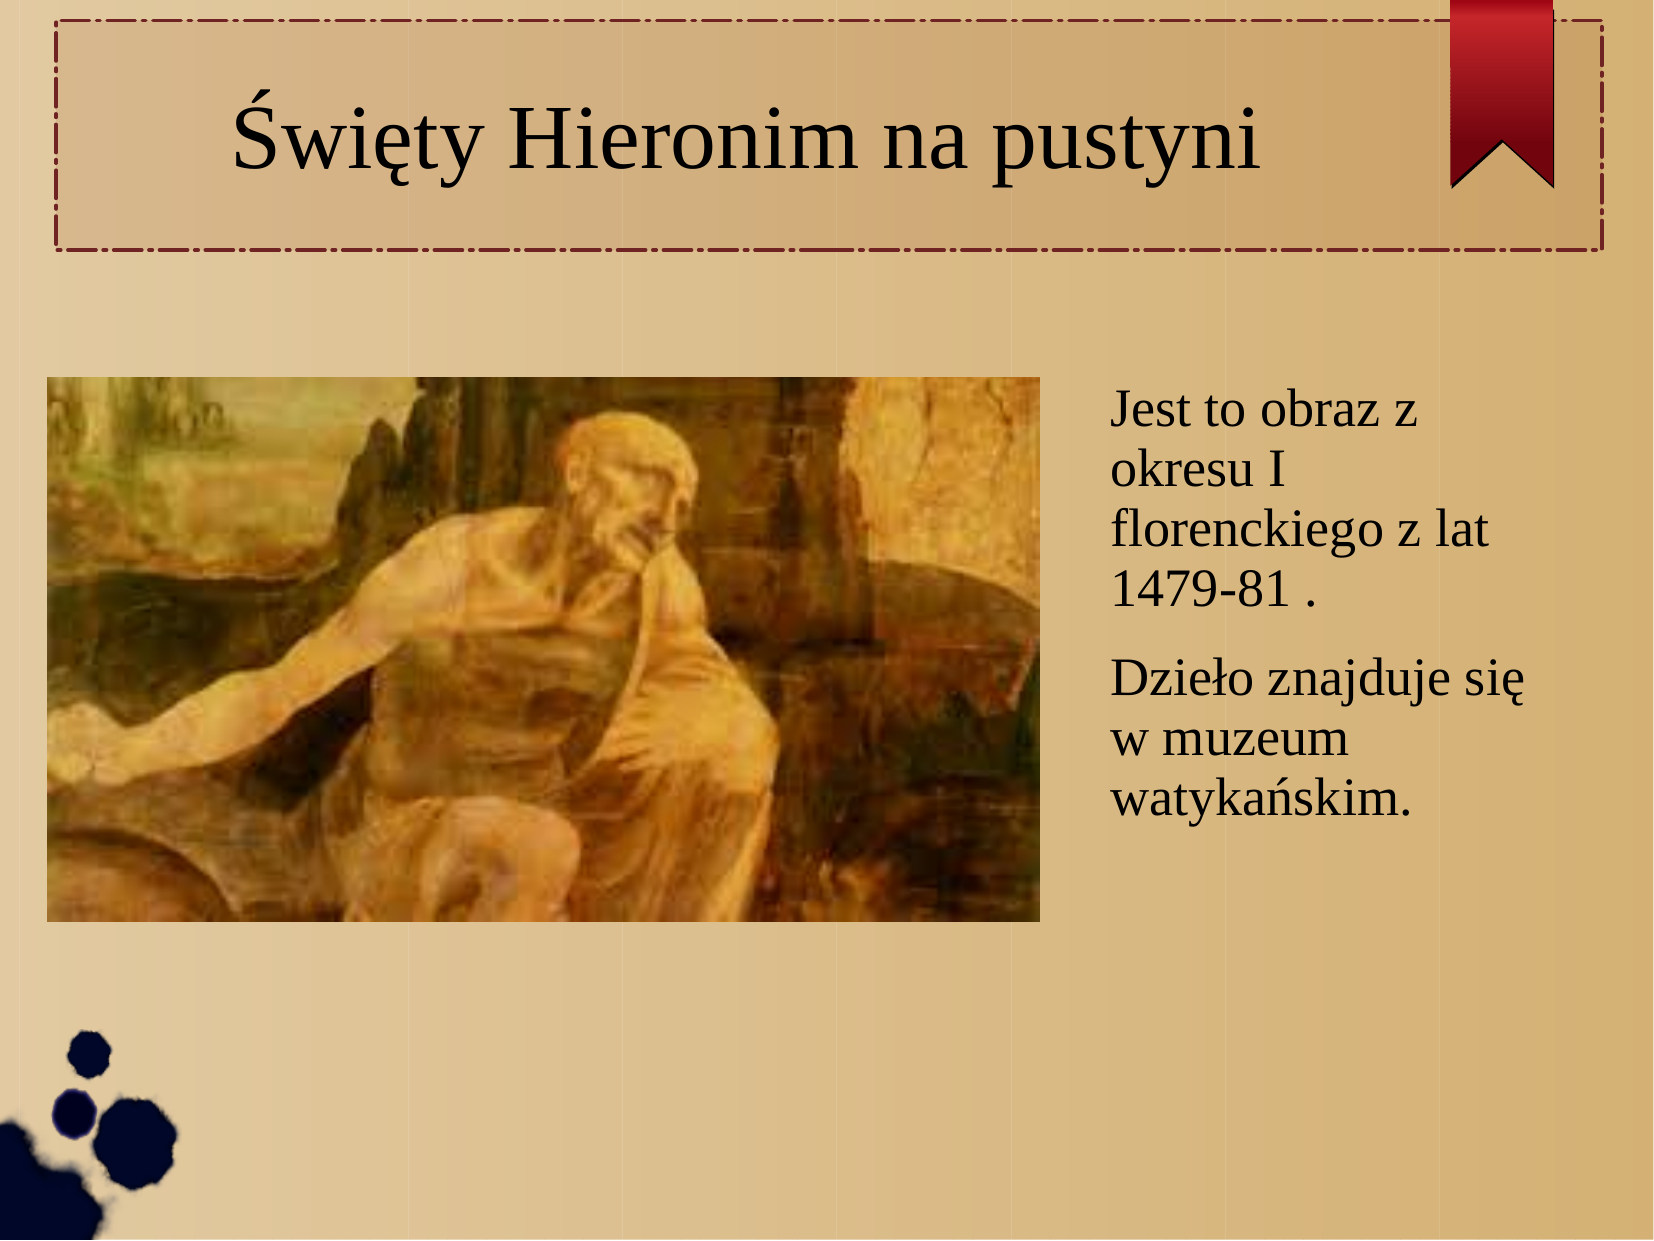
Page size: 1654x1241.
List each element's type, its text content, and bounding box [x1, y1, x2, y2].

list Jest to obraz z okresu I florenckiego z lat 1479-81 . Dzieło znajduje się w muzeum watykańskim. [1039, 377, 1571, 1086]
picture [47, 377, 1040, 922]
title Święty Hieronim na pustyni [82, 47, 1412, 229]
